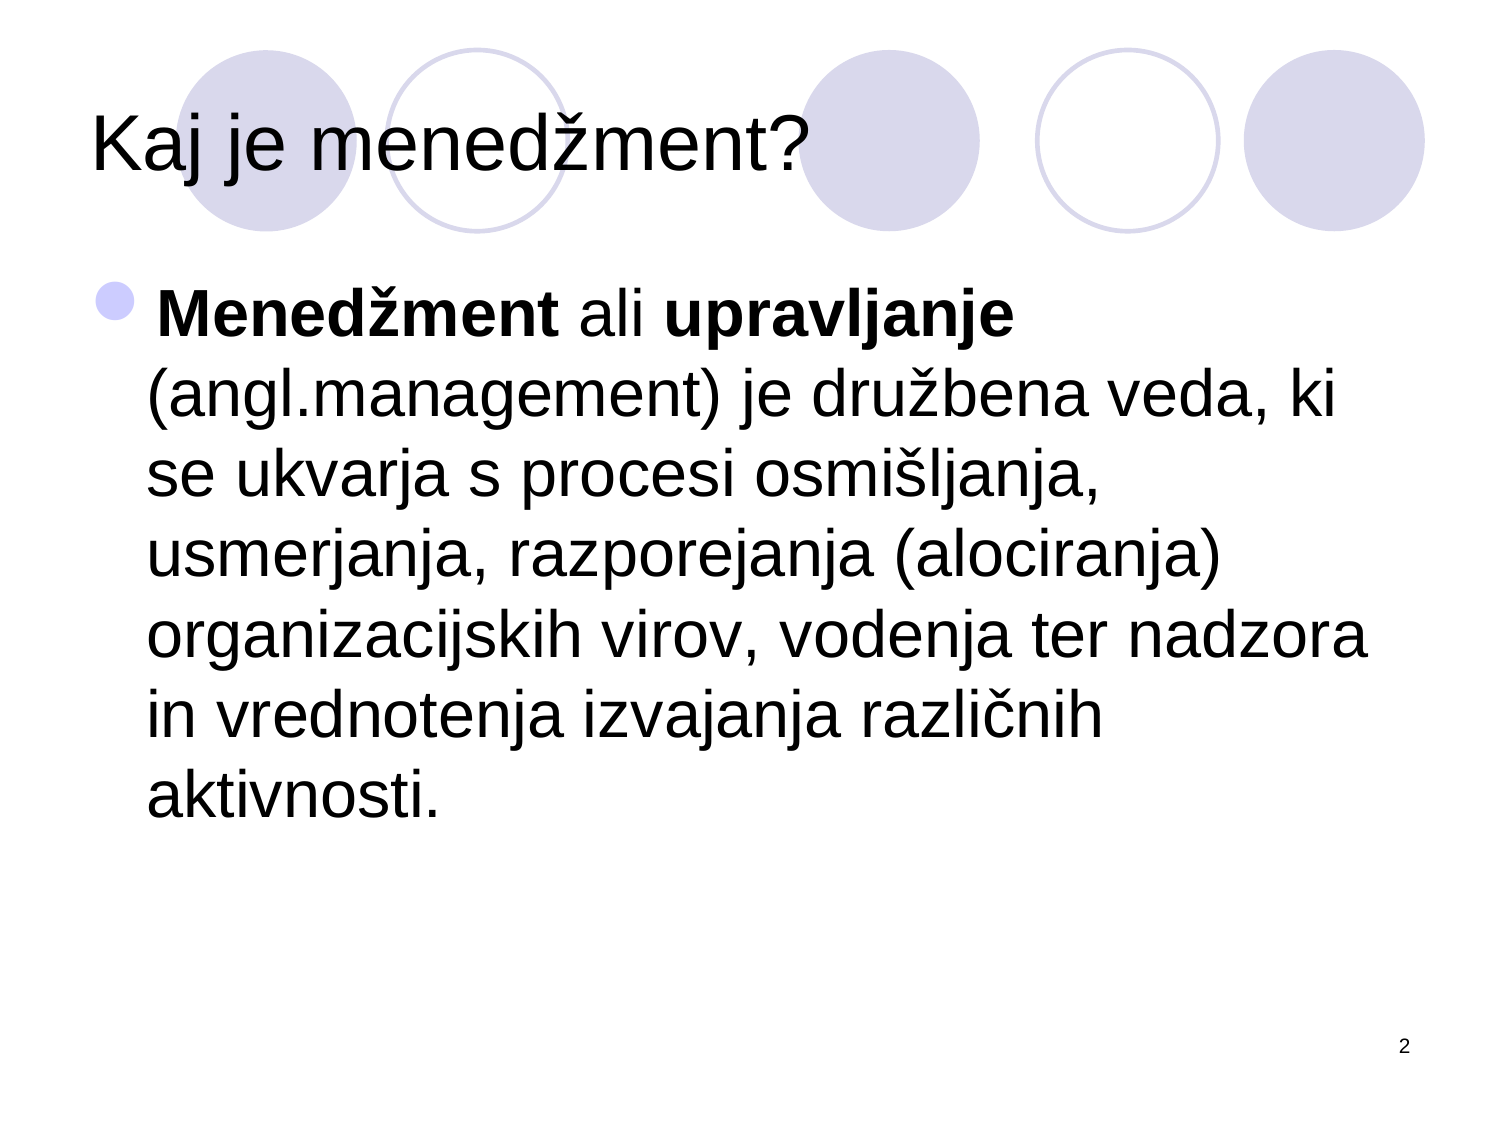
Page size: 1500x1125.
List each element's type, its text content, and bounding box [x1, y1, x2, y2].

text_box <number> [1074, 1025, 1426, 1101]
title Kaj je menedžment? [75, 45, 1426, 233]
list Menedžment ali upravljanje (angl.management) je družbena veda, ki se ukvarja s procesi osmišljanja, usmerjanja, razporejanja (alociranja) organizacijskih virov, vodenja ter nadzora in vrednotenja izvajanja različnih aktivnosti. [75, 262, 1426, 1006]
